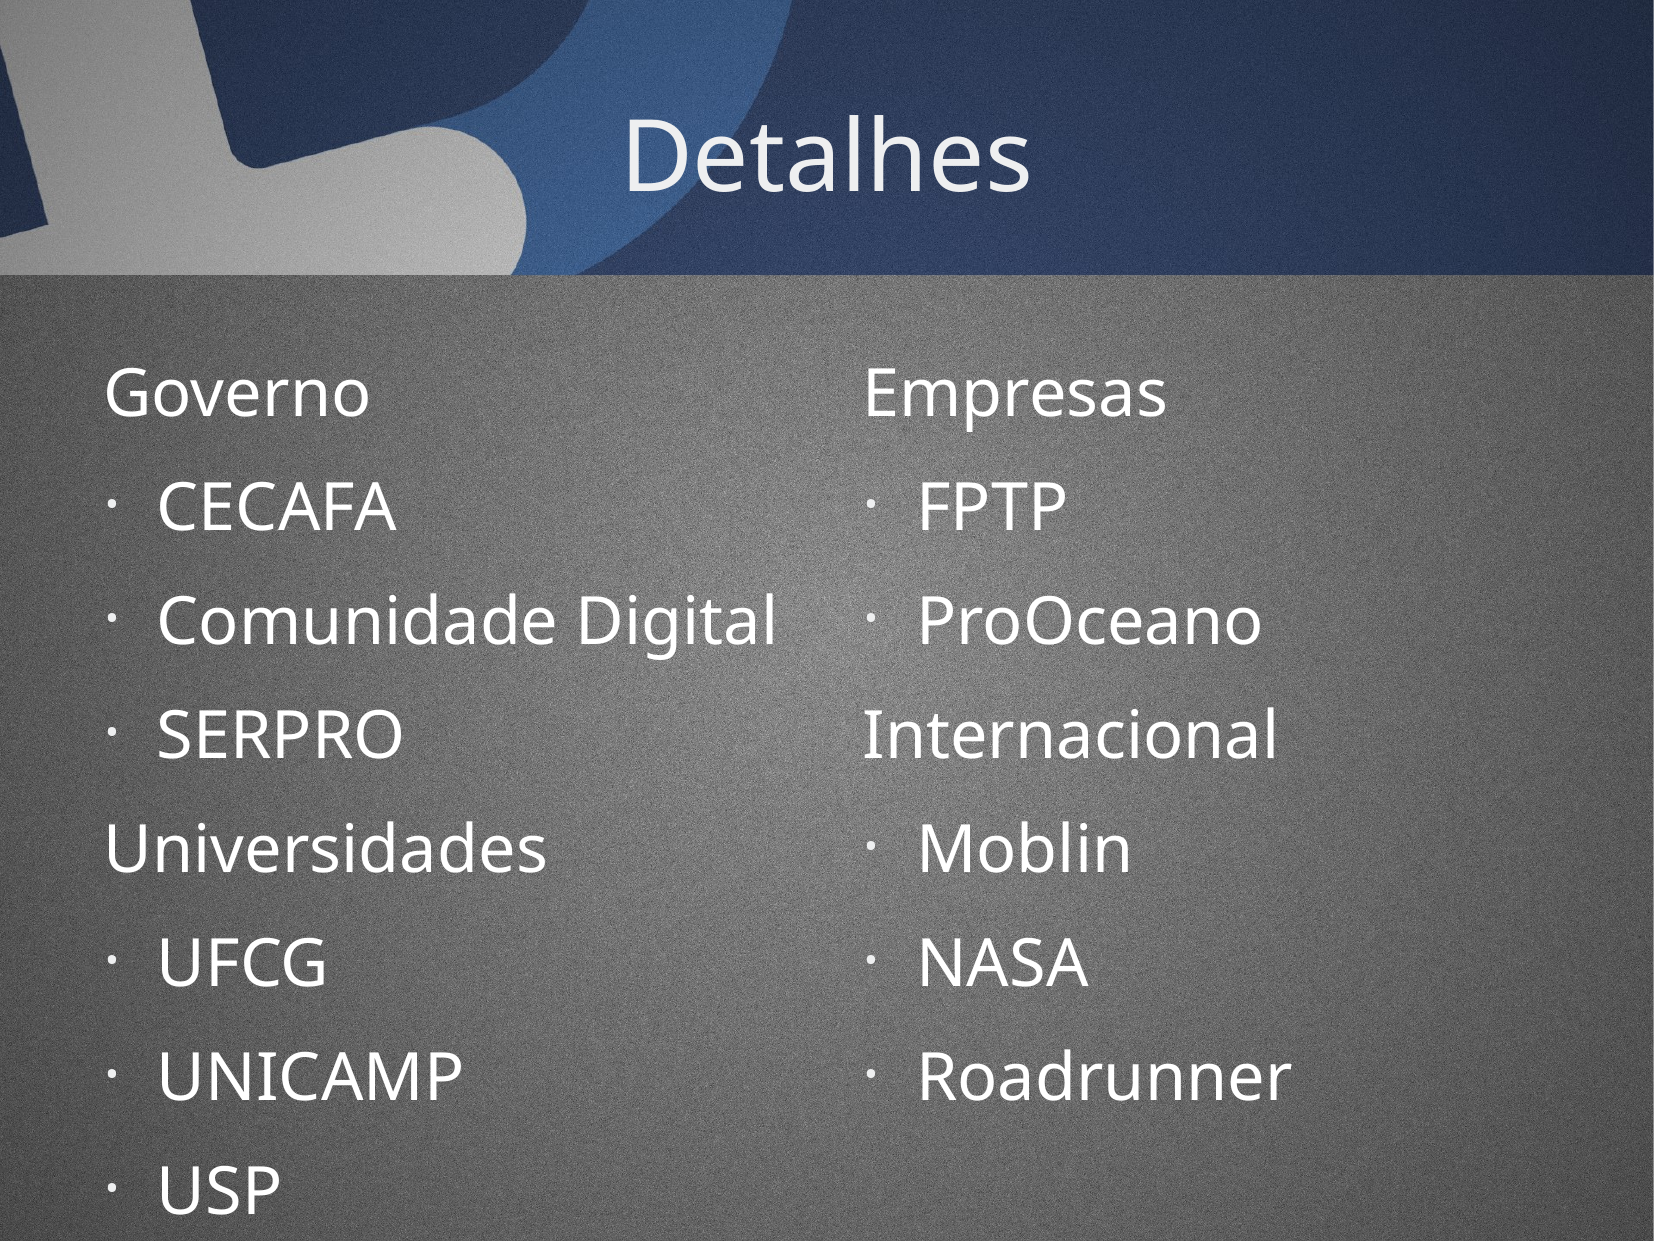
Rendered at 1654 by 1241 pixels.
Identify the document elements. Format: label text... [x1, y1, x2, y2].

list Empresas FPTP ProOceano Internacional Moblin NASA Roadrunner [845, 349, 1572, 1069]
list Governo CECAFA Comunidade Digital SERPRO Universidades UFCG UNICAMP USP [86, 349, 806, 1069]
picture [0, 0, 1654, 1241]
title Detalhes [82, 49, 1571, 257]
